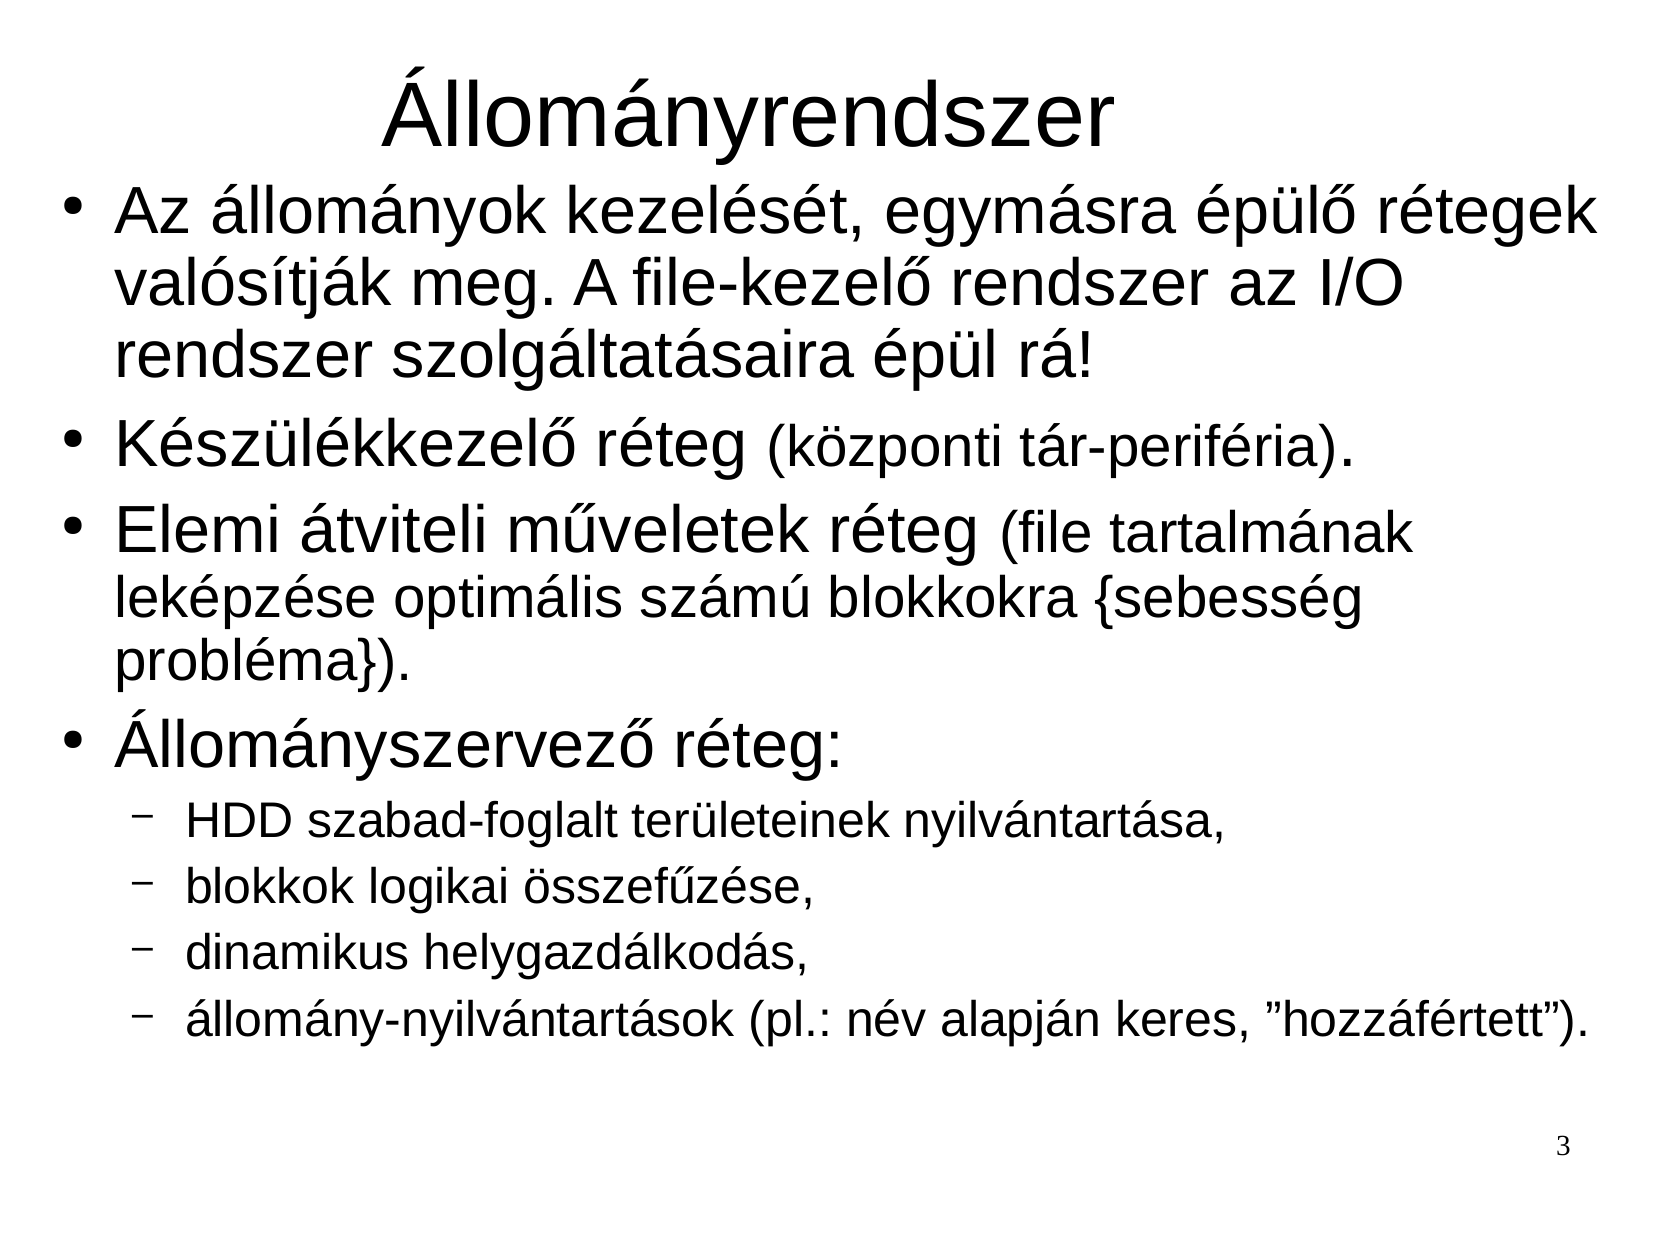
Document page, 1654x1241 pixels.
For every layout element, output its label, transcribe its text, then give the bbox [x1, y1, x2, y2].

list Az állományok kezelését, egymásra épülő rétegek valósítják meg. A file-kezelő rendszer az I/O rendszer szolgáltatásaira épül rá! Készülékkezelő réteg (központi tár-periféria). Elemi átviteli műveletek réteg (file tartalmának leképzése optimális számú blokkokra {sebesség probléma}). Állományszervező réteg: HDD szabad-foglalt területeinek nyilvántartása, blokkok logikai összefűzése, dinamikus helygazdálkodás, állomány-nyilvántartások (pl.: név alapján keres, ”hozzáfértett”). [28, 167, 1621, 1241]
title Állományrendszer [28, 6, 1435, 167]
